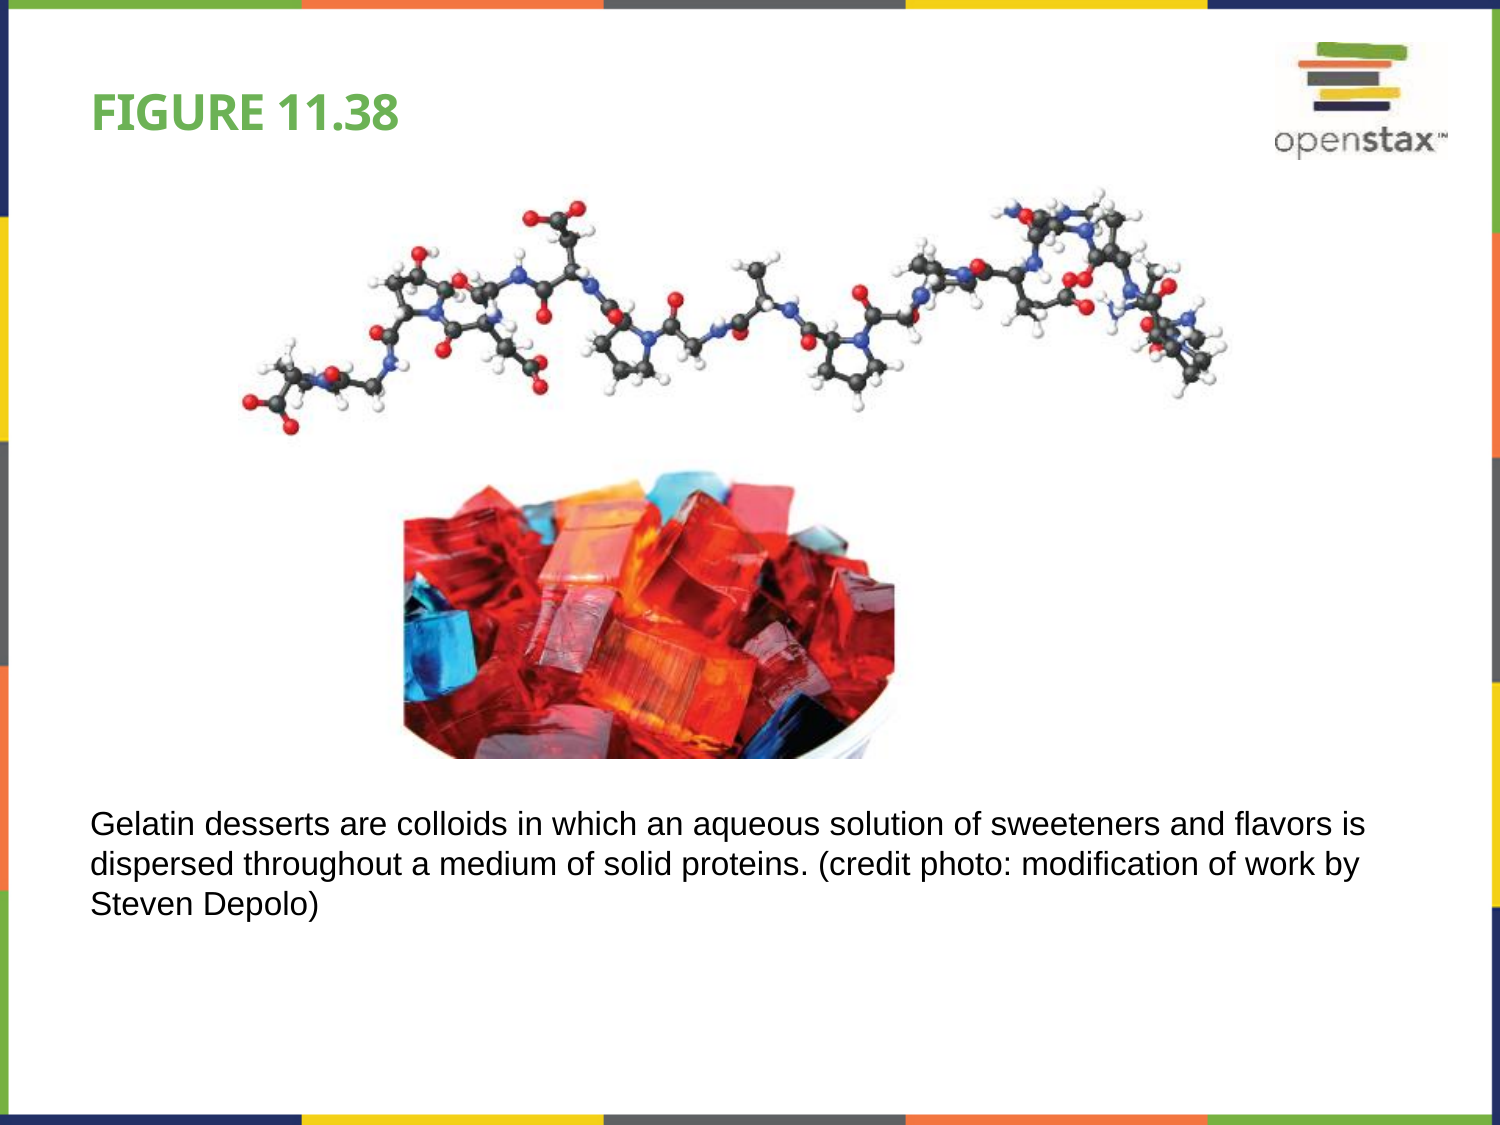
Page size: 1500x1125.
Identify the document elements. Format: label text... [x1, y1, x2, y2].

picture [0, 0, 1500, 1125]
list Gelatin desserts are colloids in which an aqueous solution of sweeteners and flavors is dispersed throughout a medium of solid proteins. (credit photo: modification of work by Steven Depolo) [75, 794, 1398, 986]
title Figure 11.38 [75, 39, 1398, 148]
